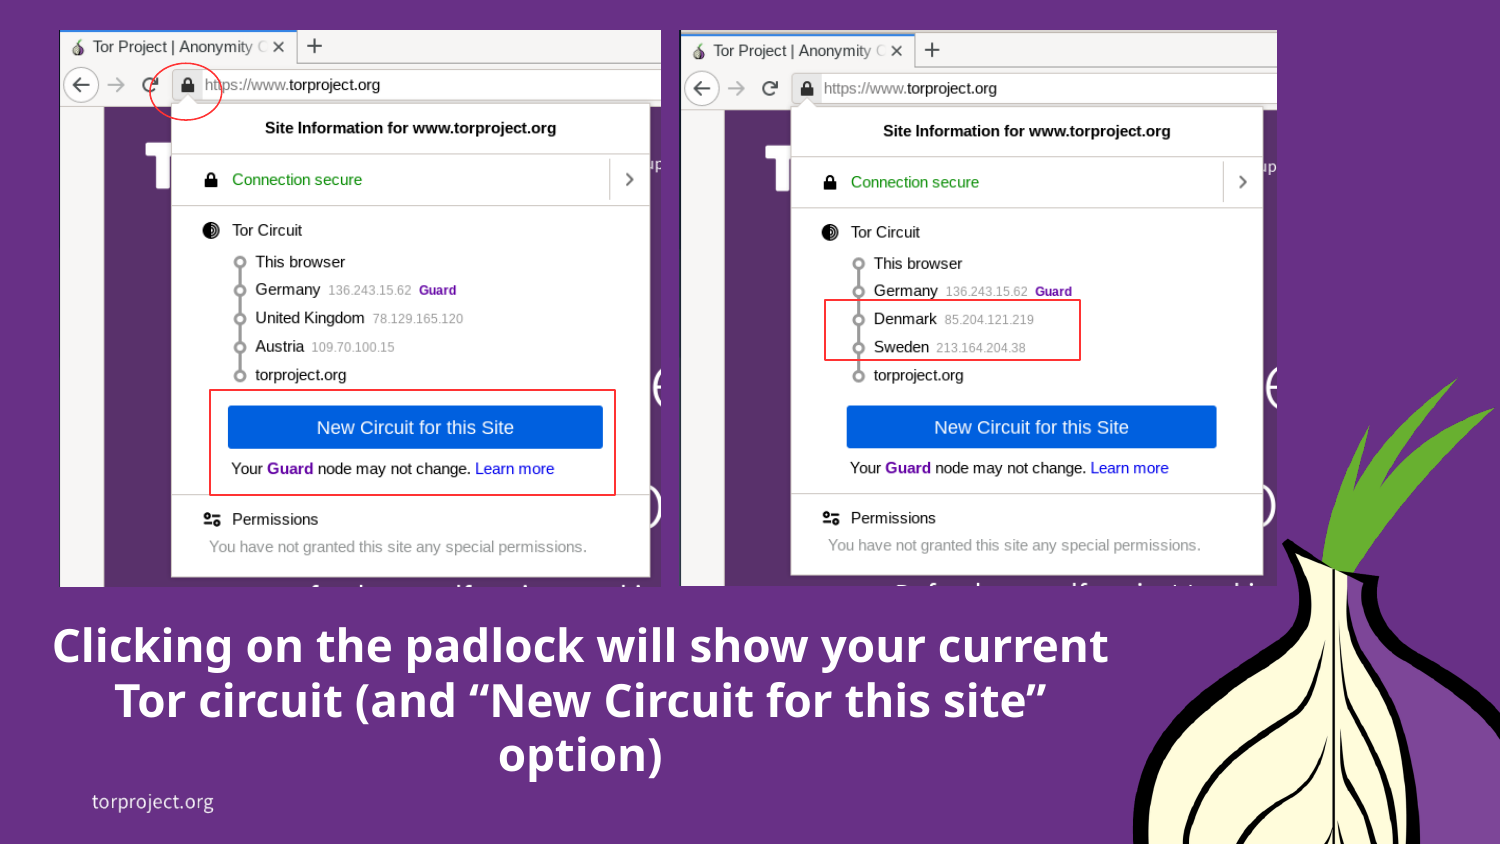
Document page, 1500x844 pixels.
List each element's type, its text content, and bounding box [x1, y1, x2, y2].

picture [679, 30, 1500, 844]
picture [59, 30, 661, 587]
text_box Clicking on the padlock will show your current Tor circuit (and “New Circuit for this site” option) [50, 618, 1110, 779]
picture [75, 780, 604, 821]
